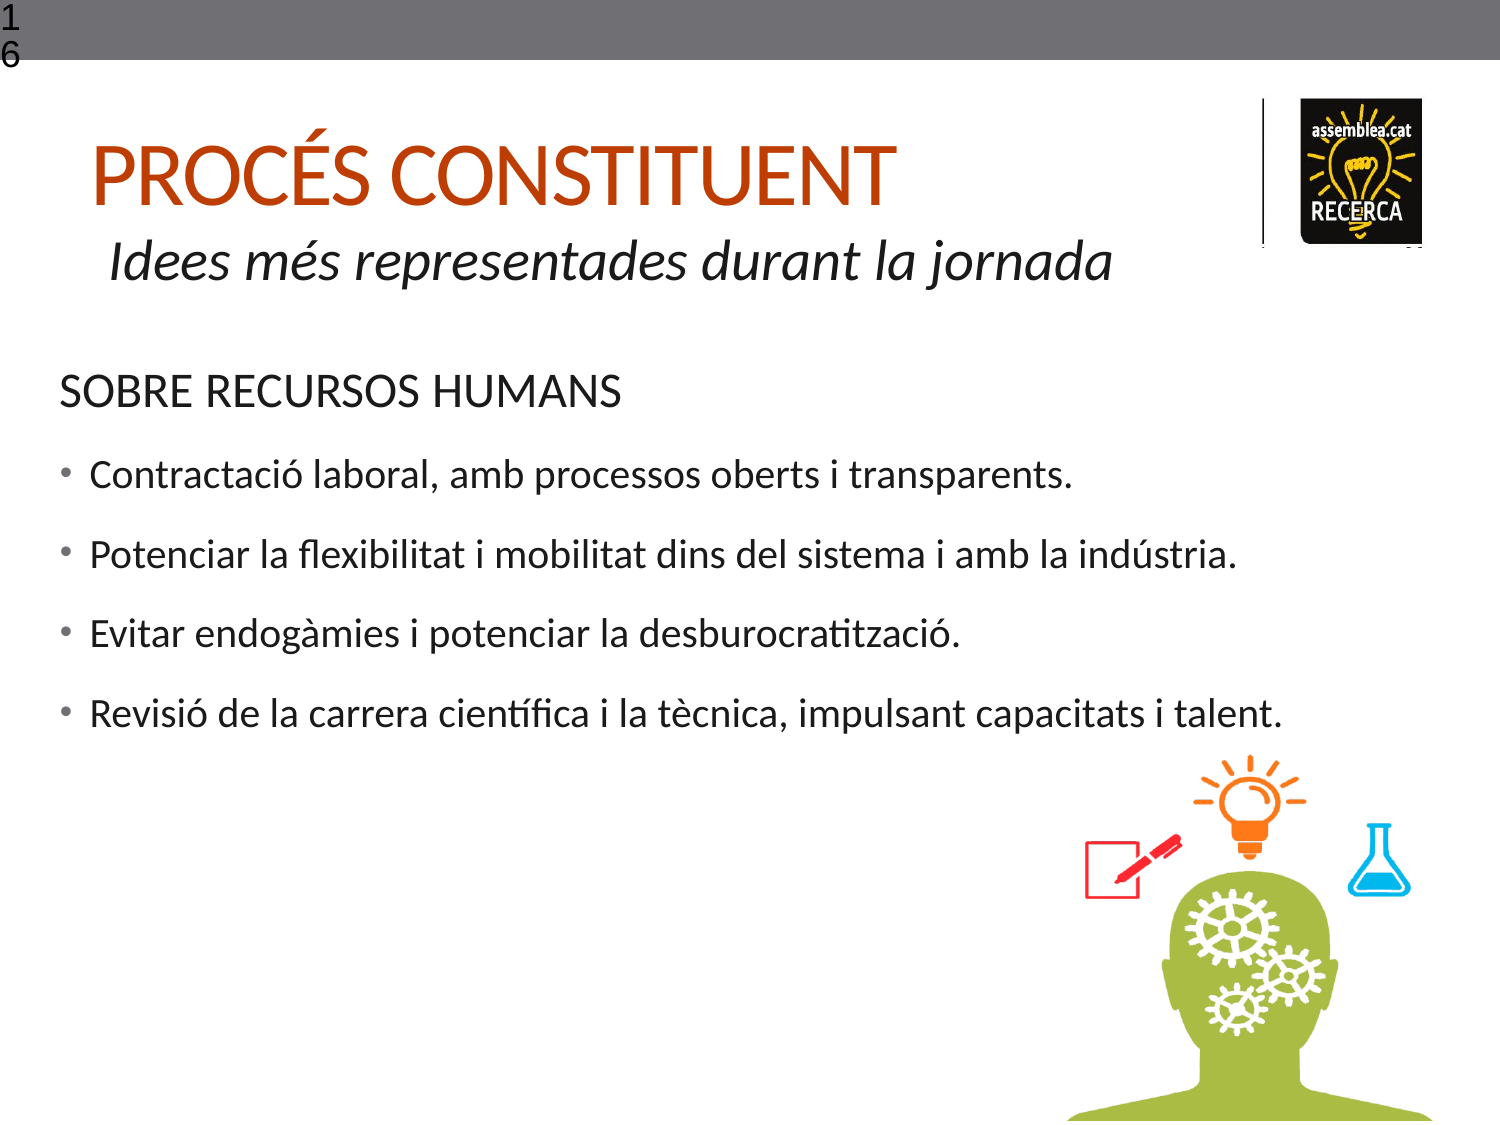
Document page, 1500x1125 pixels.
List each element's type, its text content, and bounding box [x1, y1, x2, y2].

list SOBRE RECURSOS HUMANS Contractació laboral, amb processos oberts i transparents. Potenciar la flexibilitat i mobilitat dins del sistema i amb la indústria. Evitar endogàmies i potenciar la desburocratització. Revisió de la carrera científica i la tècnica, impulsant capacitats i talent. [44, 349, 1346, 1067]
text_box Idees més representades durant la jornada [93, 215, 1131, 300]
picture [1066, 754, 1433, 1121]
title PROCÉS CONSTITUENT [75, 87, 1425, 250]
picture [1262, 90, 1429, 248]
